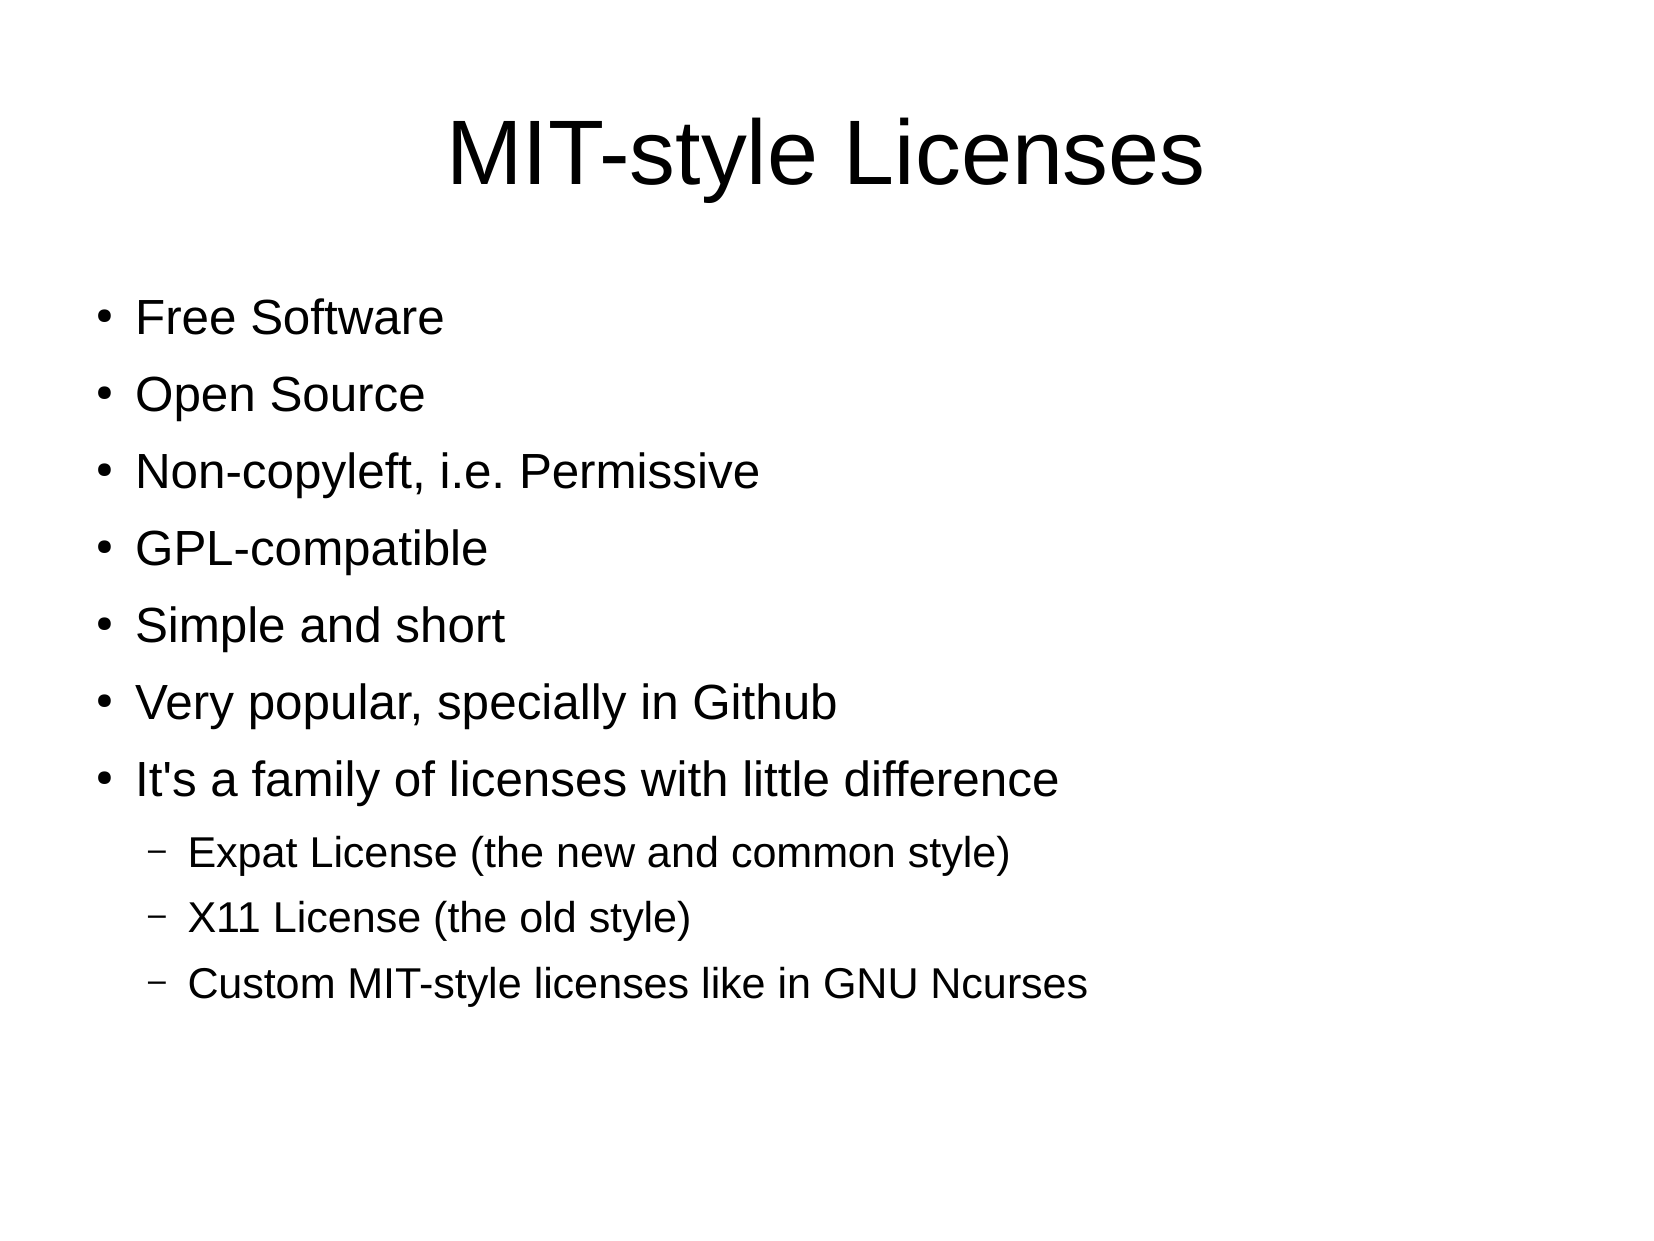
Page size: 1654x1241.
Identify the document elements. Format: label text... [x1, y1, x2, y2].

title MIT-style Licenses [82, 49, 1571, 257]
list Free Software Open Source Non-copyleft, i.e. Permissive GPL-compatible Simple and short Very popular, specially in Github It's a family of licenses with little difference Expat License (the new and common style) X11 License (the old style) Custom MIT-style licenses like in GNU Ncurses [82, 290, 1571, 1010]
